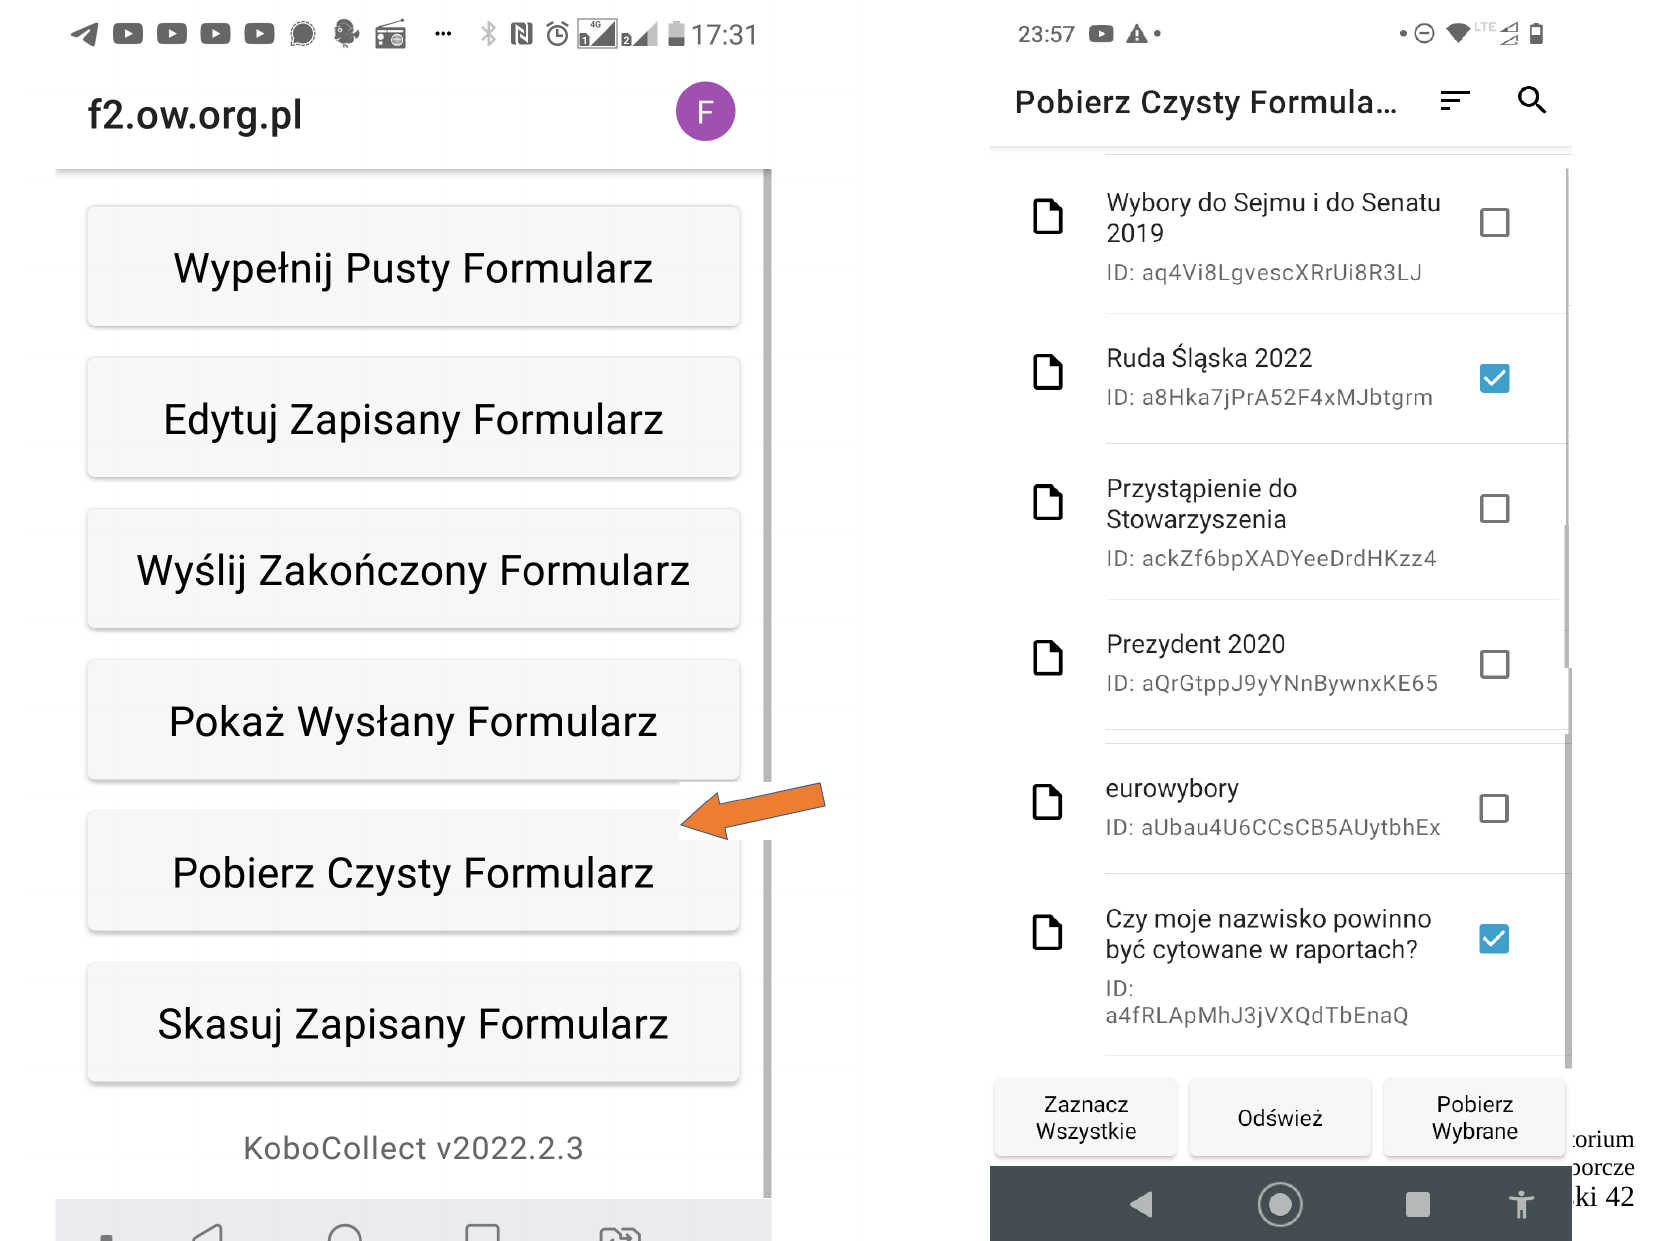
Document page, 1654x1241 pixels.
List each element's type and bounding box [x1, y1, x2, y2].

picture [30, 2, 857, 1241]
picture [990, 2, 1573, 1241]
